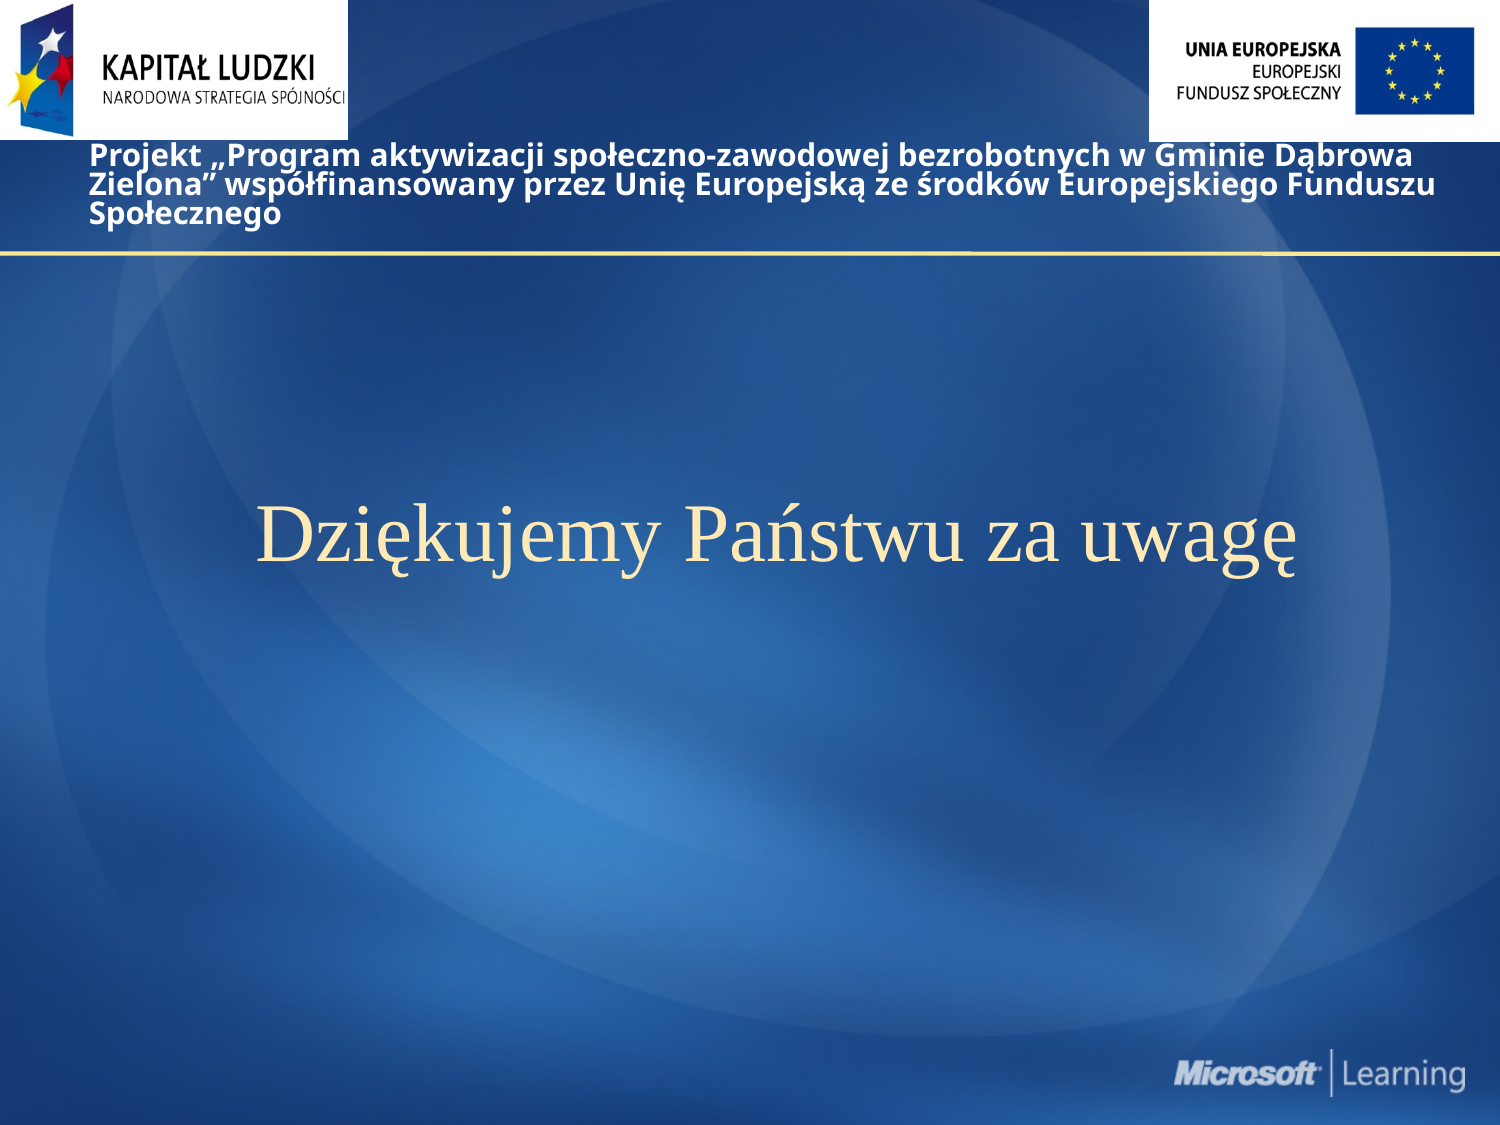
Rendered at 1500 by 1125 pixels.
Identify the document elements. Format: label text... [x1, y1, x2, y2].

text_box Dziękujemy Państwu za uwagę [87, 249, 1467, 1005]
picture [0, 0, 348, 140]
picture [1149, 0, 1500, 142]
text_box Projekt „Program aktywizacji społeczno-zawodowej bezrobotnych w Gminie Dąbrowa Zielona” współfinansowany przez Unię Europejską ze środków Europejskiego Funduszu Społecznego [88, 118, 1448, 296]
